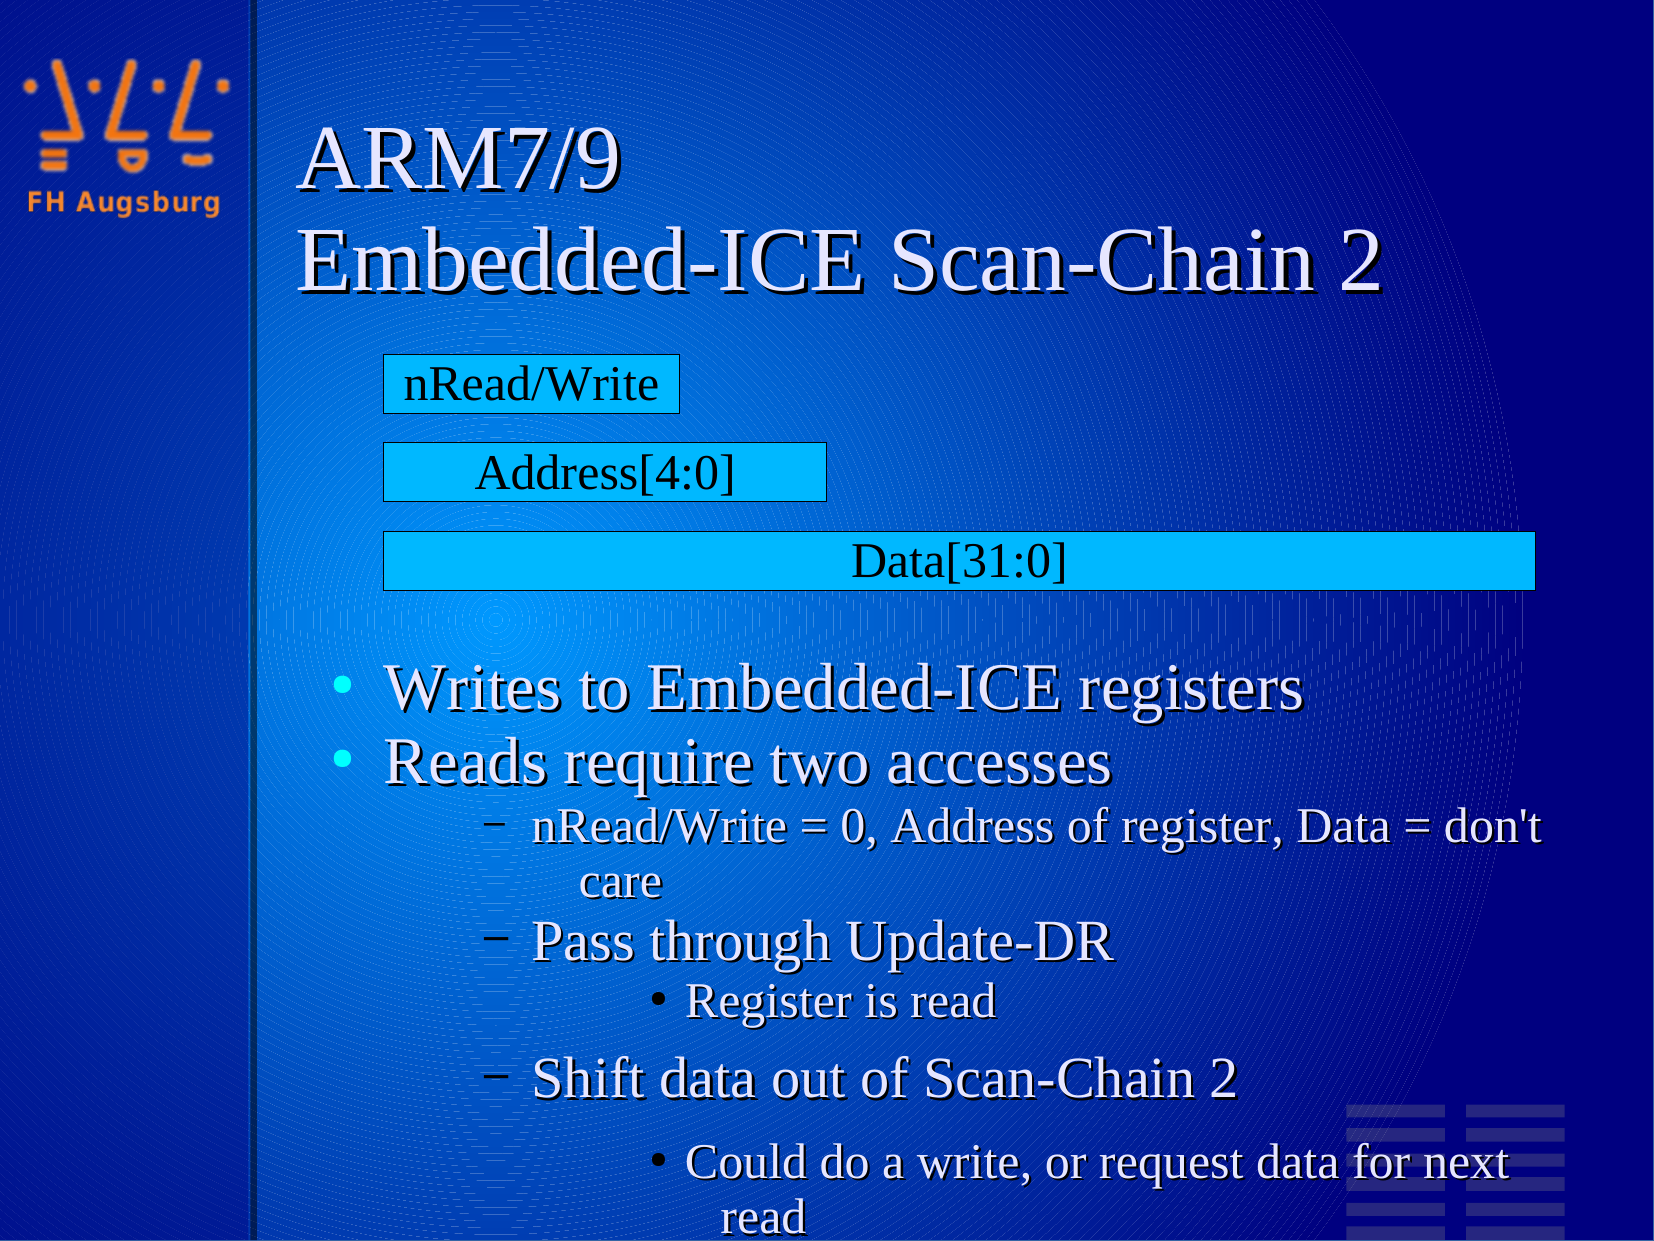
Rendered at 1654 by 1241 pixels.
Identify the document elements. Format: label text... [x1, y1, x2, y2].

text_box nRead/Write [383, 354, 680, 414]
picture [14, 58, 237, 227]
title ARM7/9 Embedded-ICE Scan-Chain 2 [295, 97, 1533, 320]
text_box Data[31:0] [383, 531, 1536, 591]
list Writes to Embedded-ICE registers Reads require two accesses nRead/Write = 0, Address of register, Data = don't care Pass through Update-DR Register is read Shift data out of Scan-Chain 2 Could do a write, or request data for next read [295, 649, 1595, 1176]
text_box Address[4:0] [383, 442, 827, 502]
